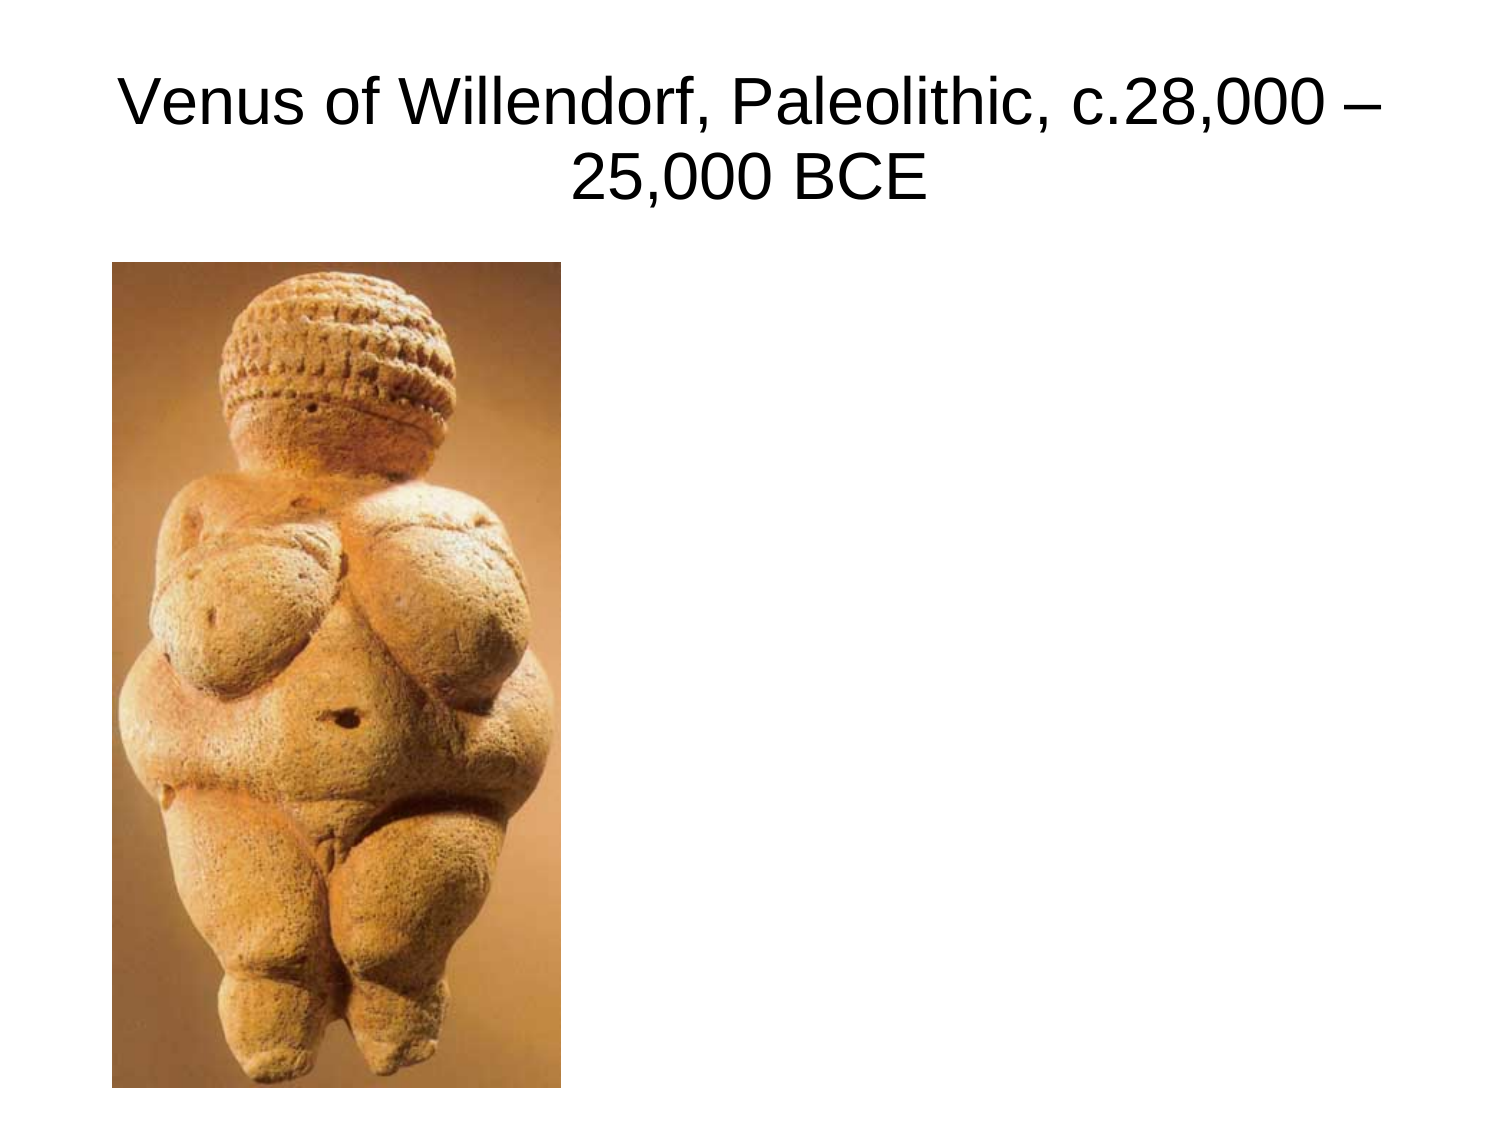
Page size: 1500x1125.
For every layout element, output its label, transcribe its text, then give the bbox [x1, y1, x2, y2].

picture [112, 262, 561, 1088]
title Venus of Willendorf, Paleolithic, c.28,000 – 25,000 BCE [75, 45, 1426, 233]
